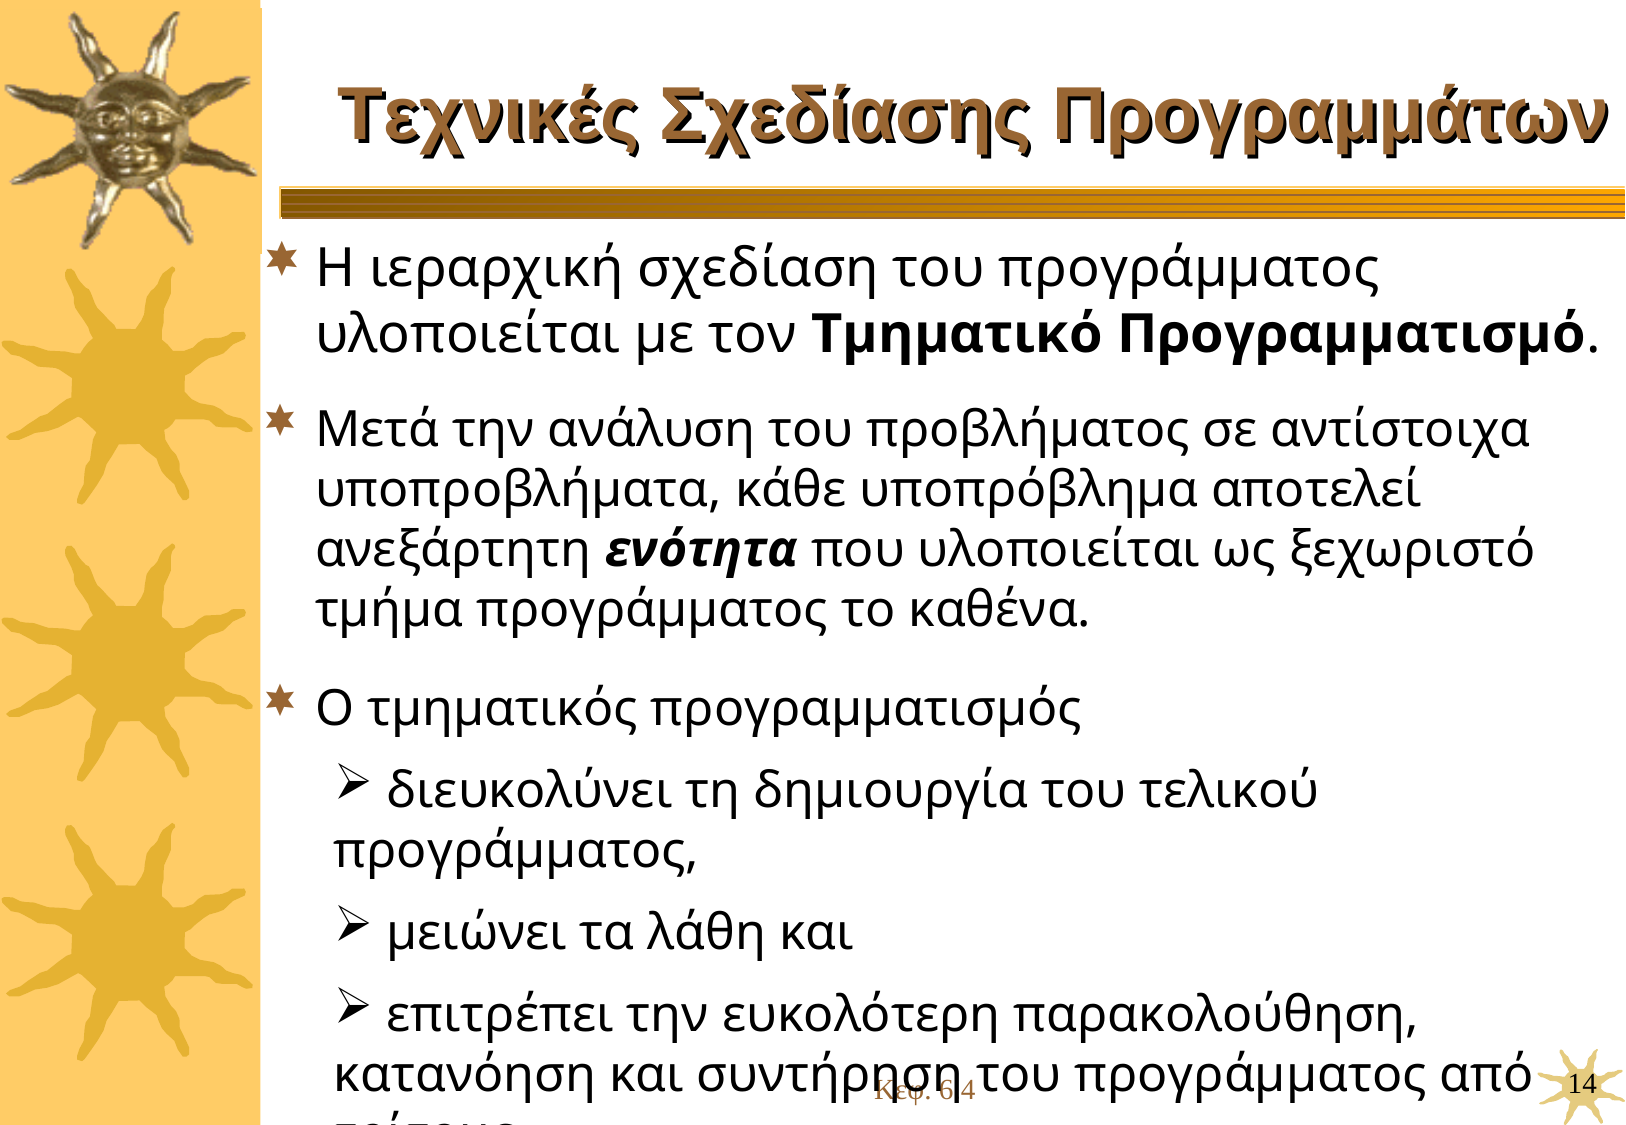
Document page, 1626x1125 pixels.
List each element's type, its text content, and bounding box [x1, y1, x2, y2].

text_box Ο τμηματικός προγραμματισμός διευκολύνει τη δημιουργία του τελικού προγράμματος, μειώνει τα λάθη και επιτρέπει την ευκολότερη παρακολούθηση, κατανόηση και συντήρηση του προγράμματος από τρίτους. [244, 668, 1626, 1125]
picture [1, 8, 262, 49]
picture [1, 163, 262, 254]
text_box Τεχνικές Σχεδίασης Προγραμμάτων [0, 49, 1625, 163]
text_box Η ιεραρχική σχεδίαση του προγράμματος υλοποιείται με τον Τμηματικό Προγραμματισμό. Μετά την ανάλυση του προβλήματος σε αντίστοιχα υποπροβλήματα, κάθε υποπρόβλημα αποτελεί ανεξάρτητη ενότητα που υλοποιείται ως ξεχωριστό τμήμα προγράμματος το καθένα. [244, 224, 1626, 650]
